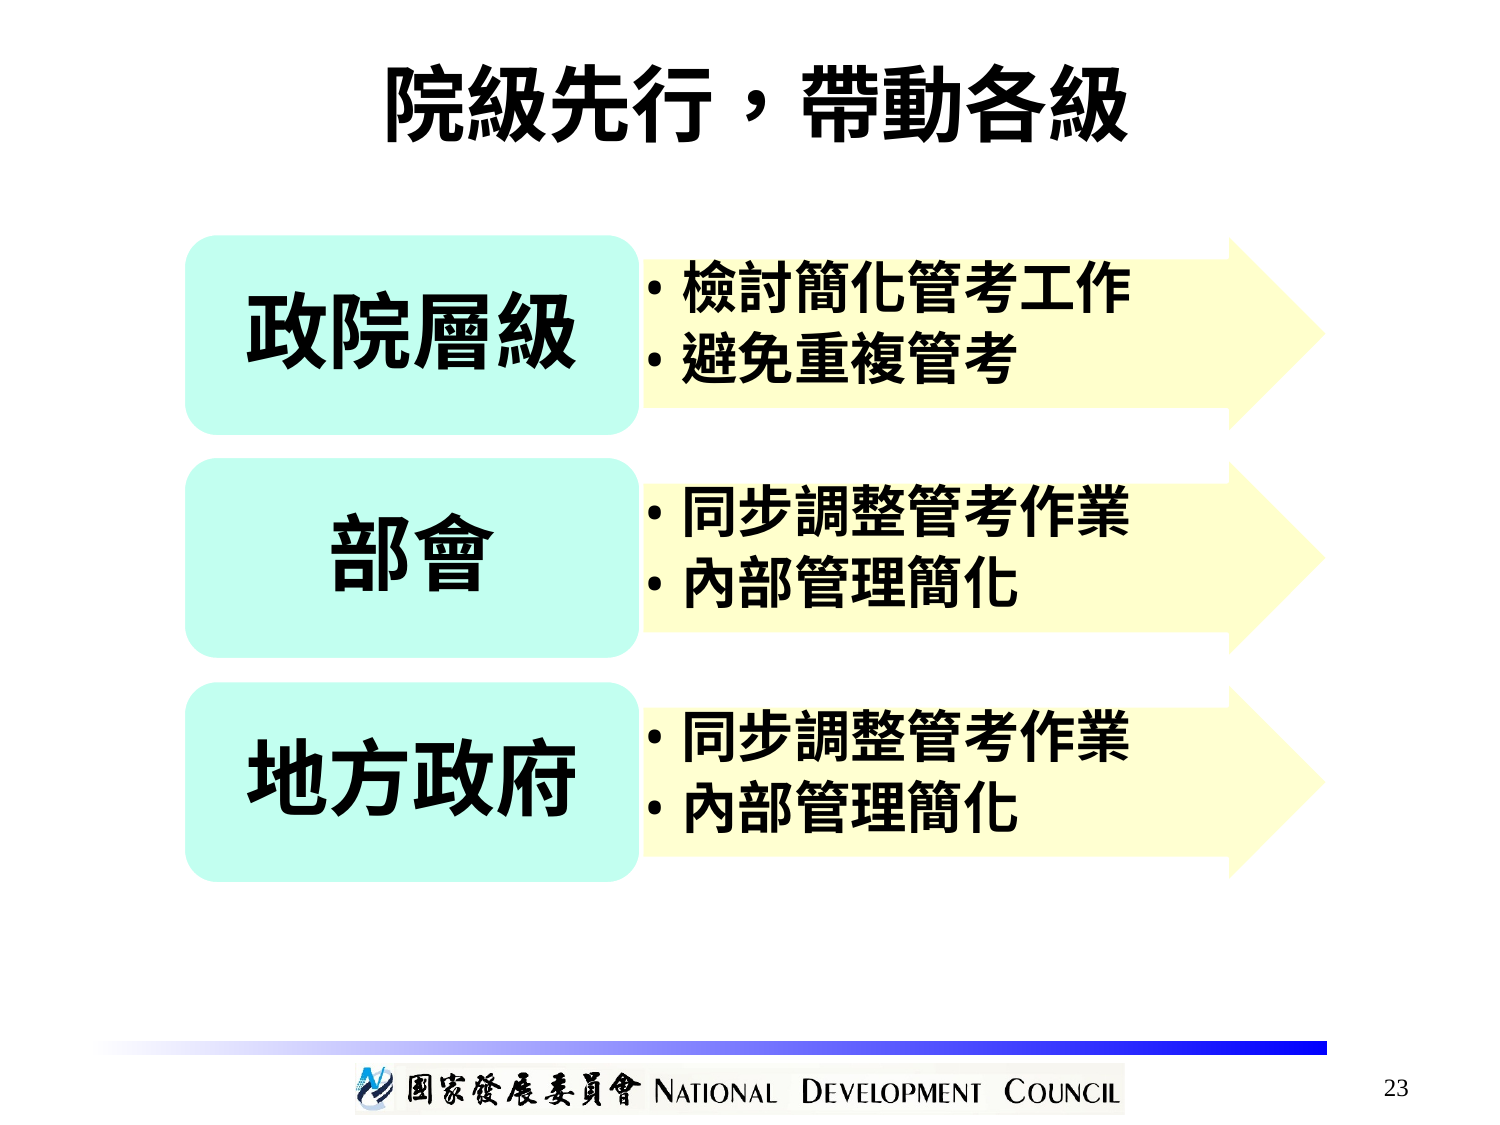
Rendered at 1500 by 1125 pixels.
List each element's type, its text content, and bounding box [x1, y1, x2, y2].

text_box 檢討簡化管考工作 避免重複管考 [641, 231, 1329, 436]
text_box 政院層級 [182, 233, 642, 438]
text_box 地方政府 [182, 680, 642, 885]
text_box [1368, 1063, 1485, 1100]
text_box 同步調整管考作業 內部管理簡化 [641, 680, 1329, 885]
title 院級先行，帶動各級 [81, 44, 1432, 232]
text_box 同步調整管考作業 內部管理簡化 [641, 455, 1329, 660]
text_box 部會 [182, 455, 642, 660]
